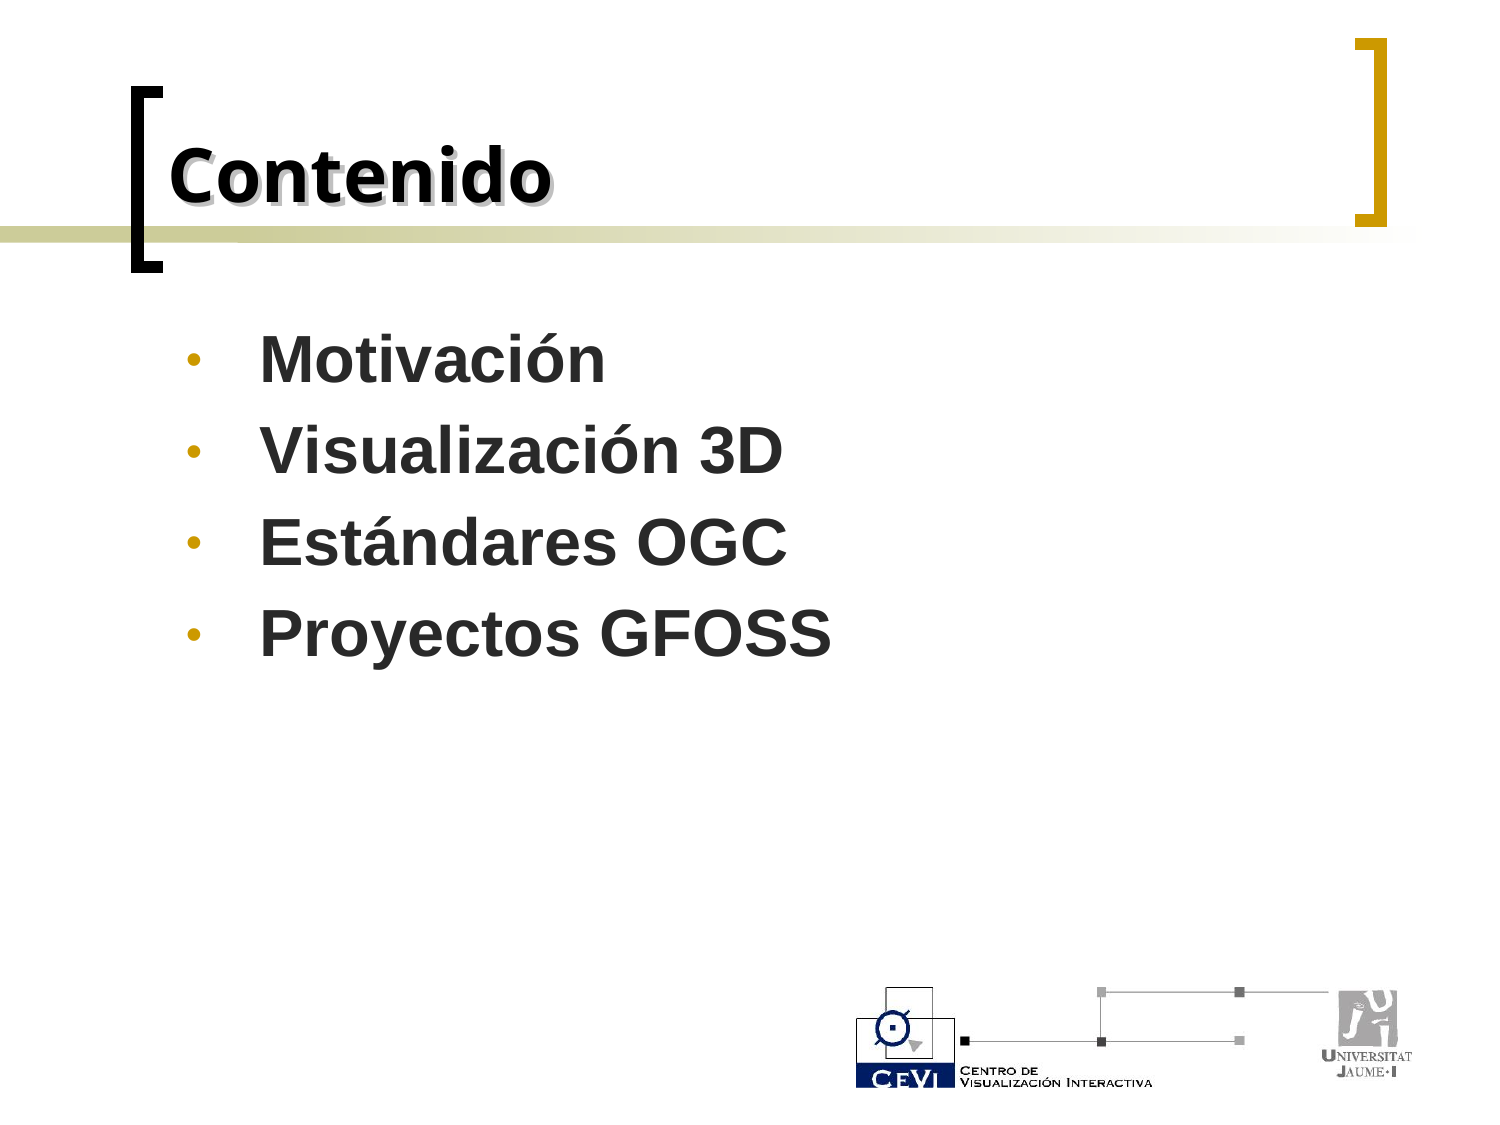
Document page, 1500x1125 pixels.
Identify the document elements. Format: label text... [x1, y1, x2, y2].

list Motivación Visualización 3D Estándares OGC Proyectos GFOSS [171, 314, 1428, 895]
title Contenido [152, 15, 1328, 232]
picture [856, 987, 1412, 1088]
